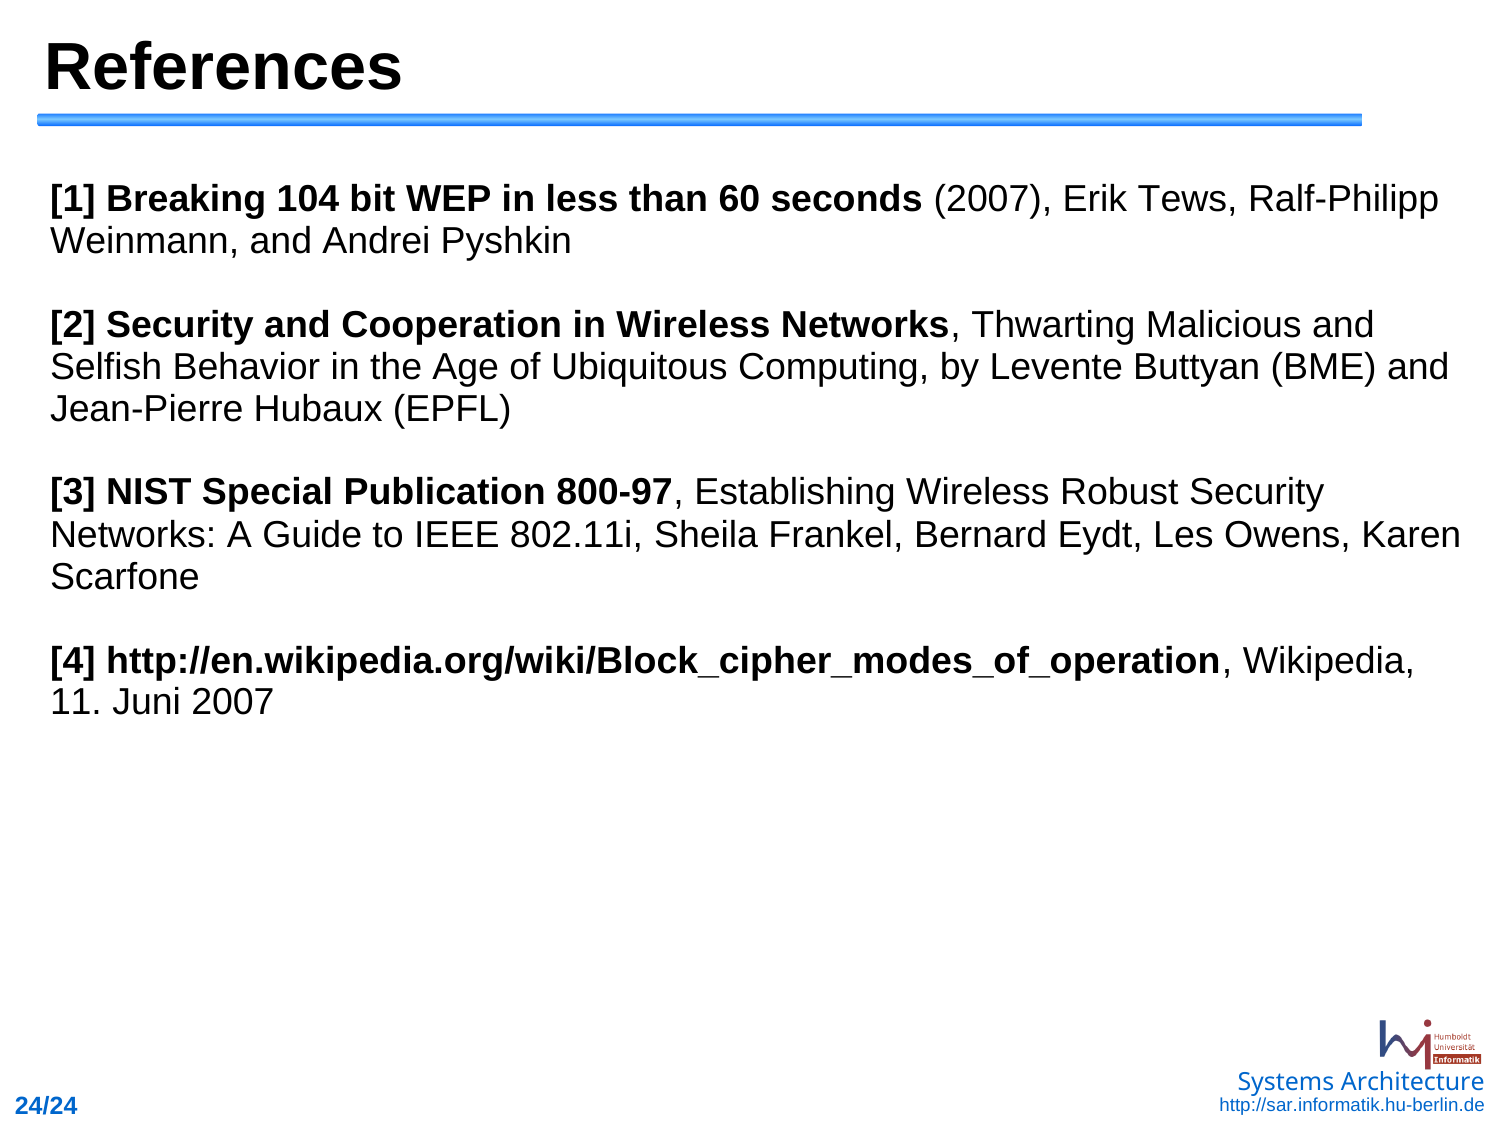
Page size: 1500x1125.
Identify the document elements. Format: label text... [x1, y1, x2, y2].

picture [1376, 1059, 1483, 1071]
text_box [1] Breaking 104 bit WEP in less than 60 seconds (2007), Erik Tews, Ralf-Philipp Weinmann, and Andrei Pyshkin [2] Security and Cooperation in Wireless Networks, Thwarting Malicious and Selfish Behavior in the Age of Ubiquitous Computing, by Levente Buttyan (BME) and Jean-Pierre Hubaux (EPFL) [3] NIST Special Publication 800-97, Establishing Wireless Robust Security Networks: A Guide to IEEE 802.11i, Sheila Frankel, Bernard Eydt, Les Owens, Karen Scarfone [4] http://en.wikipedia.org/wiki/Block_cipher_modes_of_operation, Wikipedia, 11. Juni 2007 [50, 177, 1477, 771]
title References [29, 20, 1500, 114]
list [29, 137, 1500, 1059]
